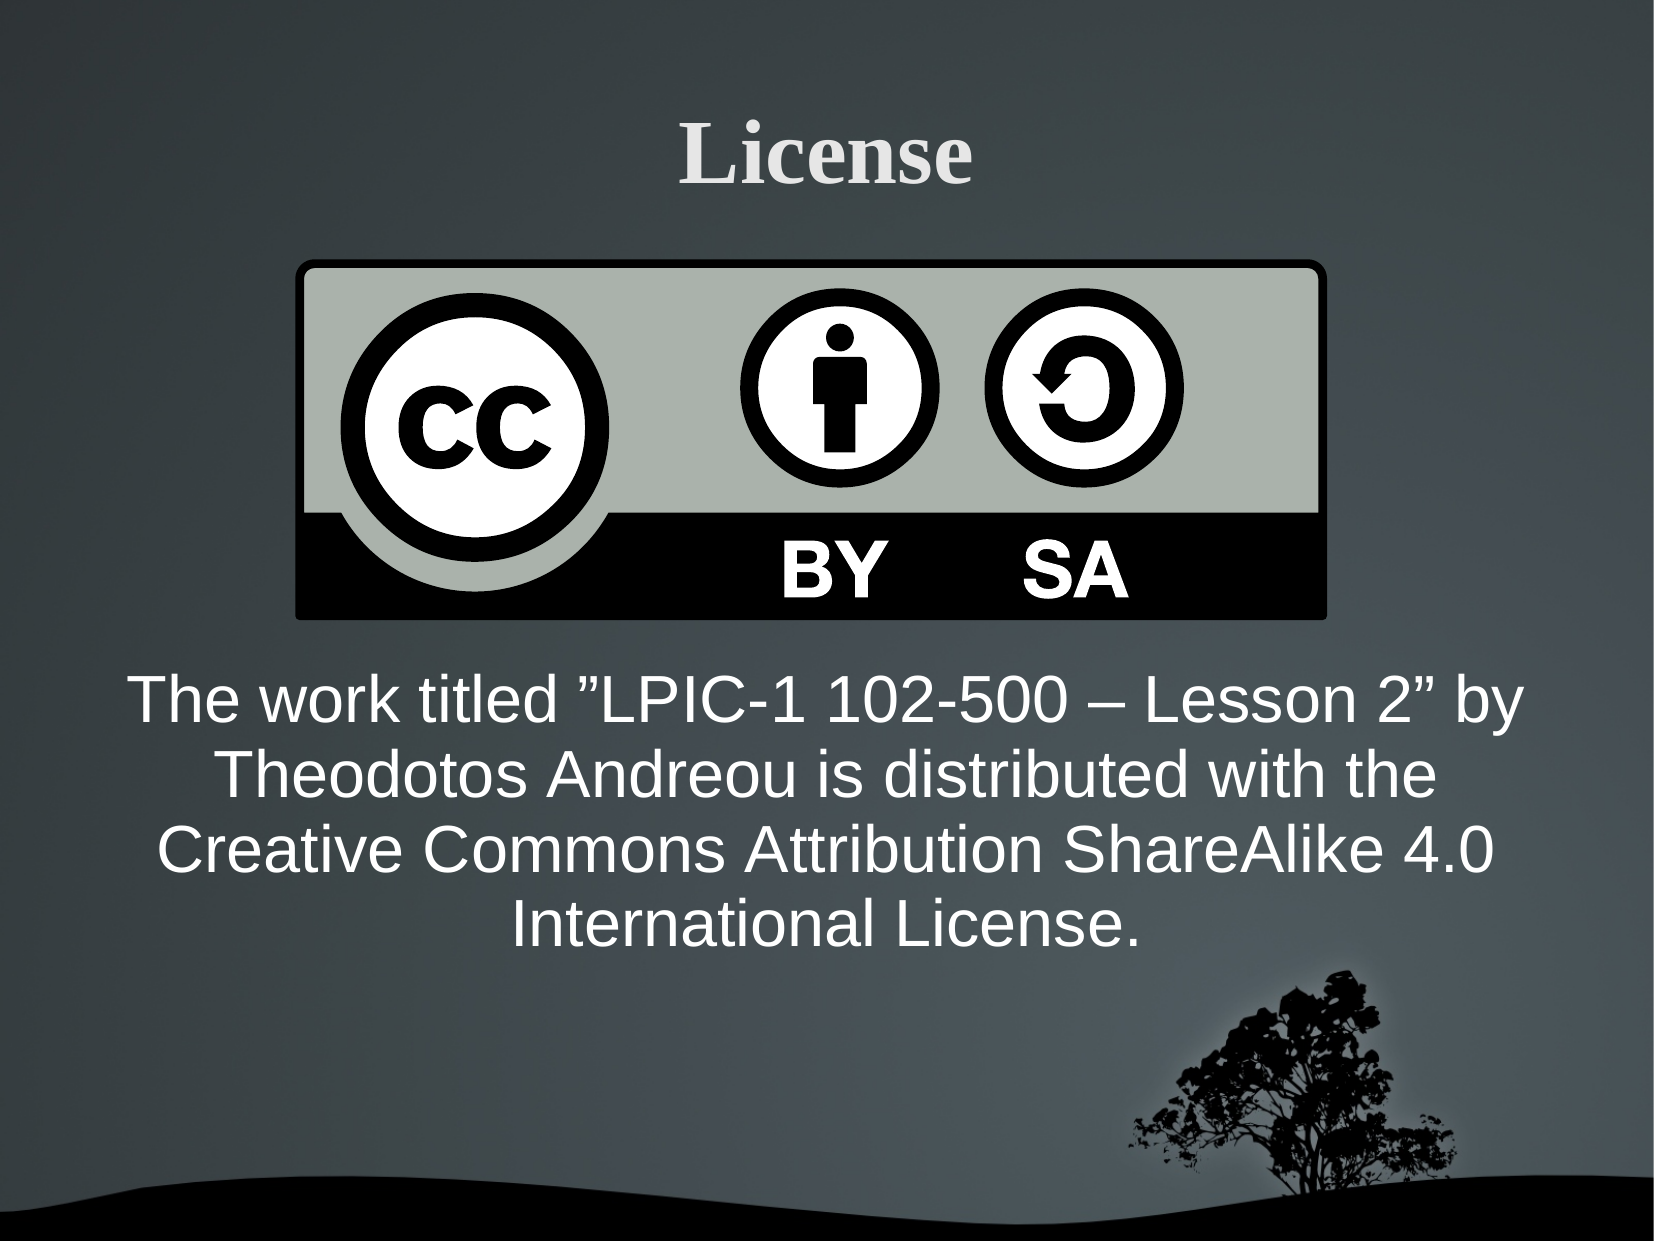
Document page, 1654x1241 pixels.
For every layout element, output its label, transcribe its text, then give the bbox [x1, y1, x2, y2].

title License [82, 49, 1571, 257]
picture [0, 0, 1654, 1241]
subtitle The work titled ”LPIC-1 102-500 – Lesson 2” by Theodotos Andreou is distributed with the Creative Commons Attribution ShareAlike 4.0 International License. [82, 290, 1571, 1109]
